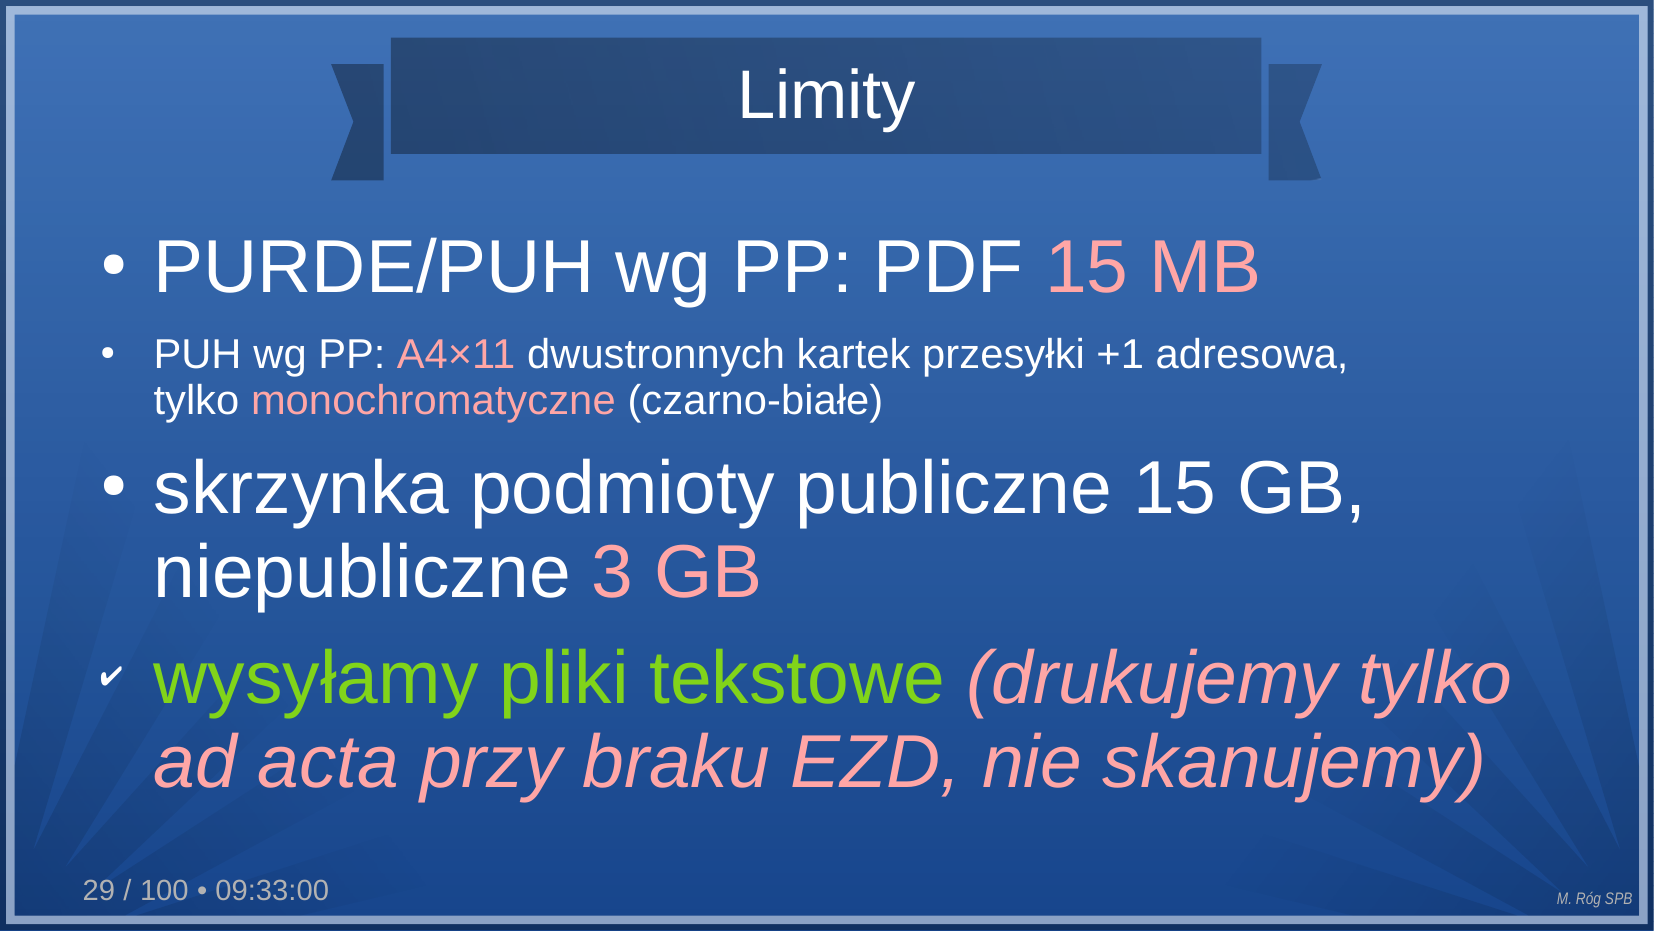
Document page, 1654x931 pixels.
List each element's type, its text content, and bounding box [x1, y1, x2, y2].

list PURDE/PUH wg PP: PDF 15 MB PUH wg PP: A4×11 dwustronnych kartek przesyłki +1 adresowa, tylko monochromatyczne (czarno-białe) skrzynka podmioty publiczne 15 GB, niepubliczne 3 GB wysyłamy pliki tekstowe (drukujemy tylko ad acta przy braku EZD, nie skanujemy) [82, 224, 1571, 848]
title Limity [389, 35, 1264, 154]
